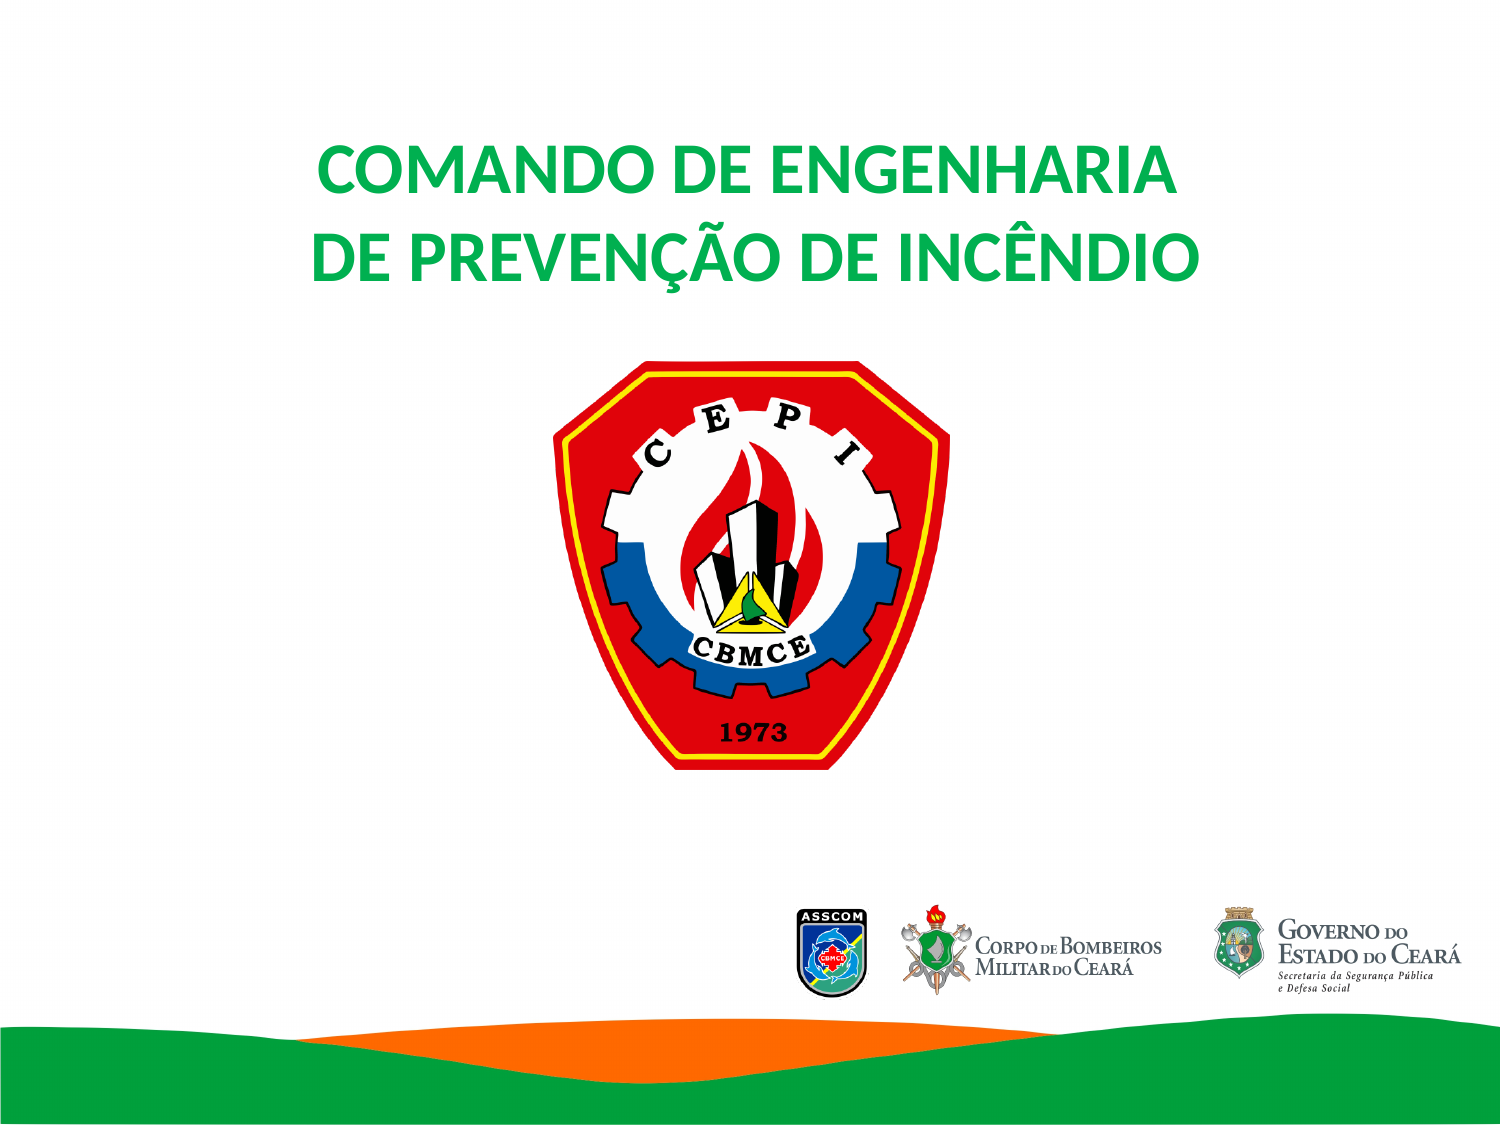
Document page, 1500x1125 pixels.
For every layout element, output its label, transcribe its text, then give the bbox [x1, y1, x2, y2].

picture [0, 0, 1500, 1125]
text_box COMANDO DE ENGENHARIA DE PREVENÇÃO DE INCÊNDIO [183, 113, 1329, 304]
